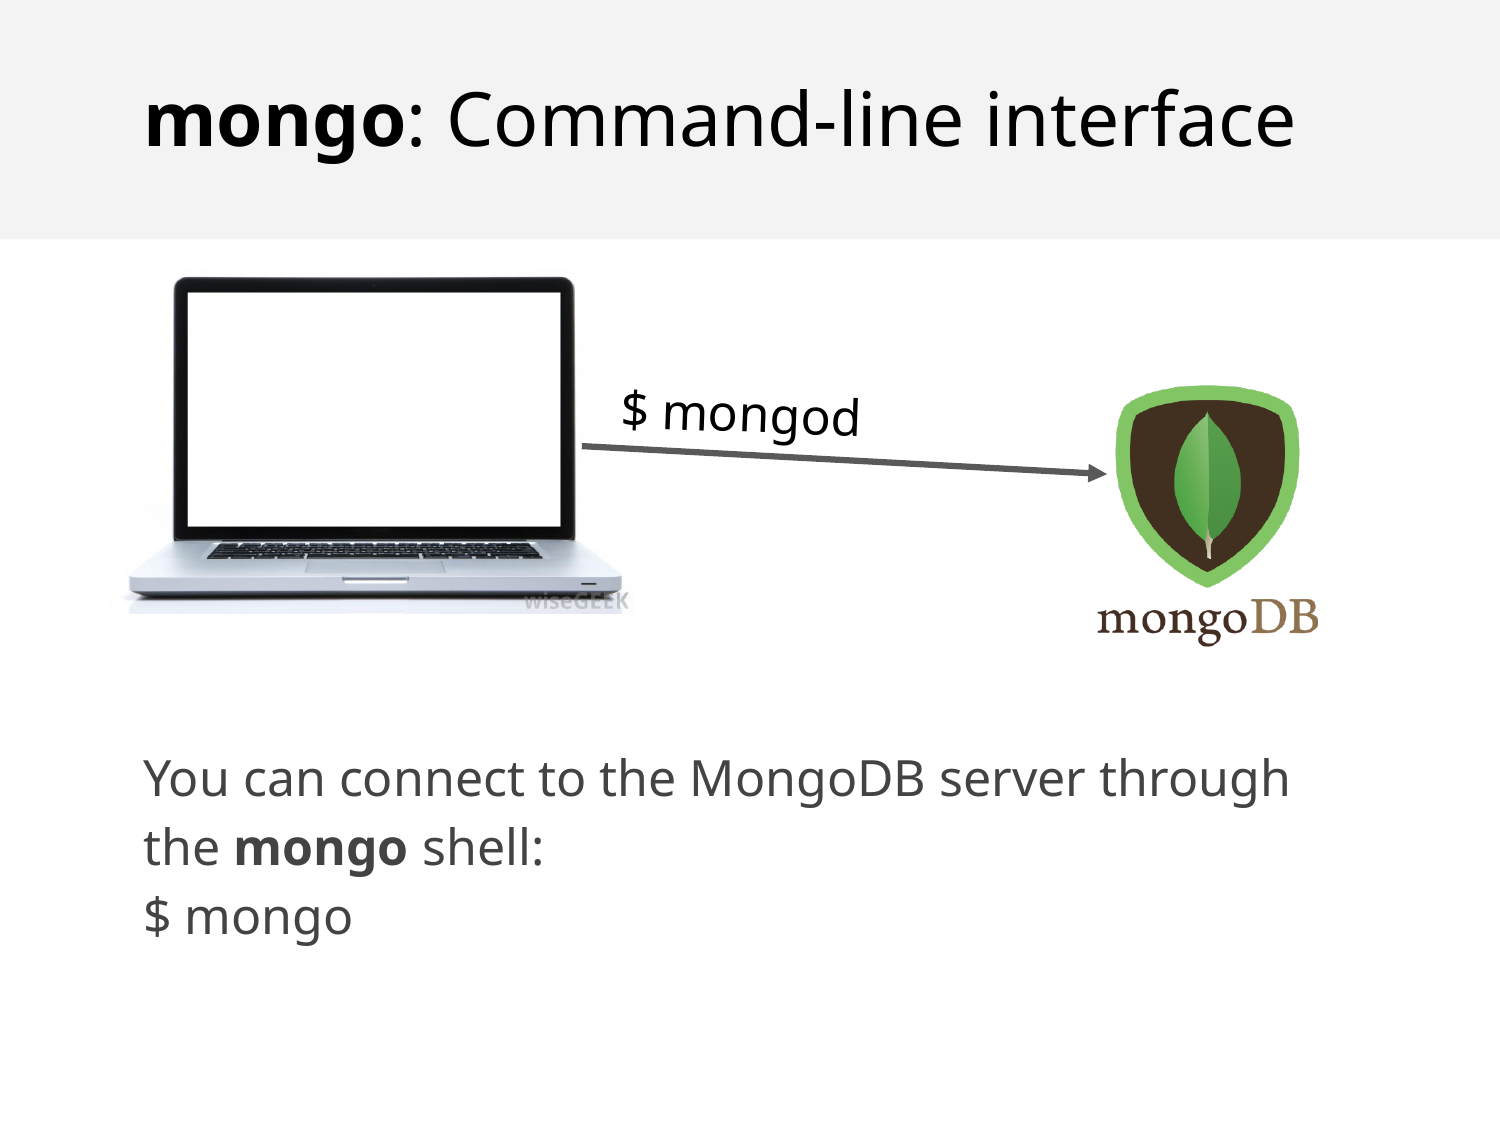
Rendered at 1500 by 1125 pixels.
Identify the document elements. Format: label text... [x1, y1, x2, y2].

list You can connect to the MongoDB server through the mongo shell: $ mongo [128, 722, 1372, 1026]
picture [1063, 347, 1352, 686]
text_box $ mongod [603, 362, 1042, 478]
picture [108, 269, 634, 614]
title mongo: Command-line interface [128, 56, 1372, 183]
